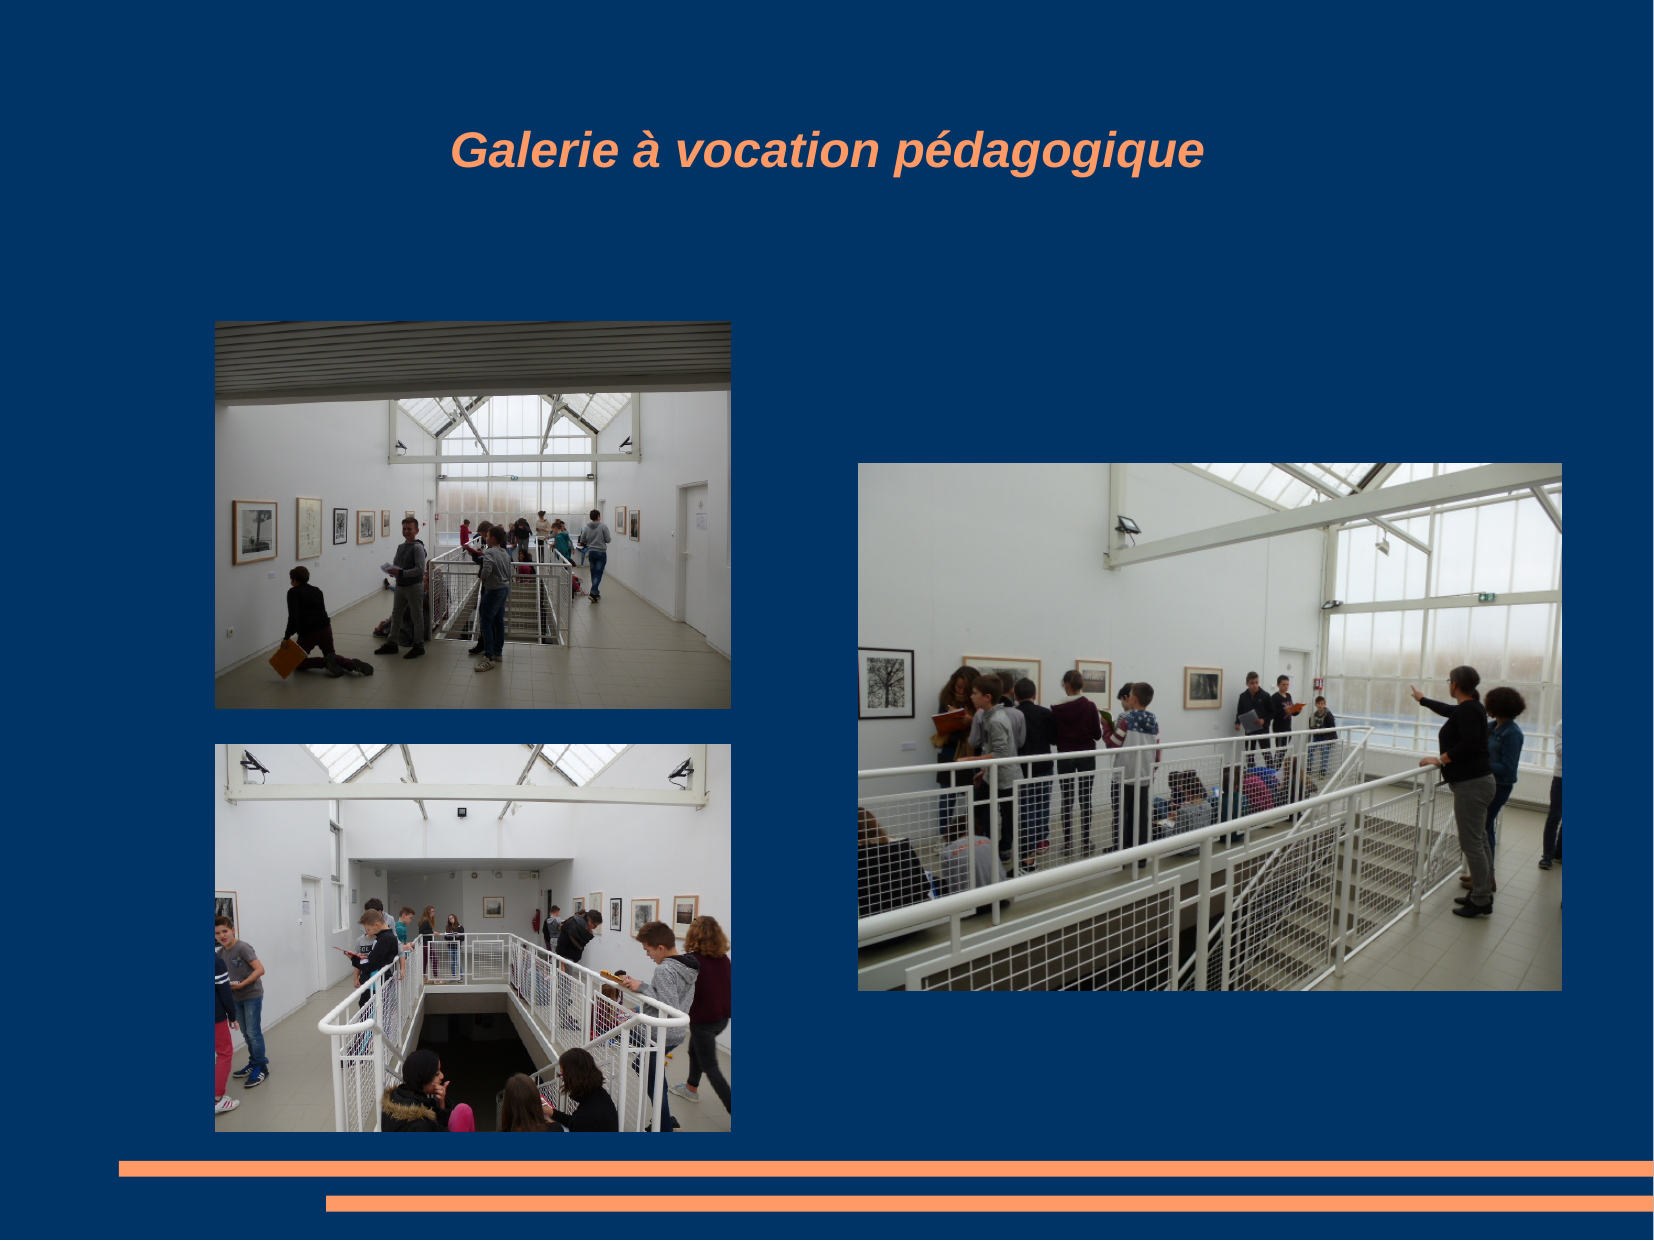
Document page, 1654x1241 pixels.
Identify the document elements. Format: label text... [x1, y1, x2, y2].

title Galerie à vocation pédagogique [121, 46, 1534, 254]
picture [215, 744, 731, 1132]
picture [215, 321, 731, 709]
picture [858, 463, 1562, 991]
